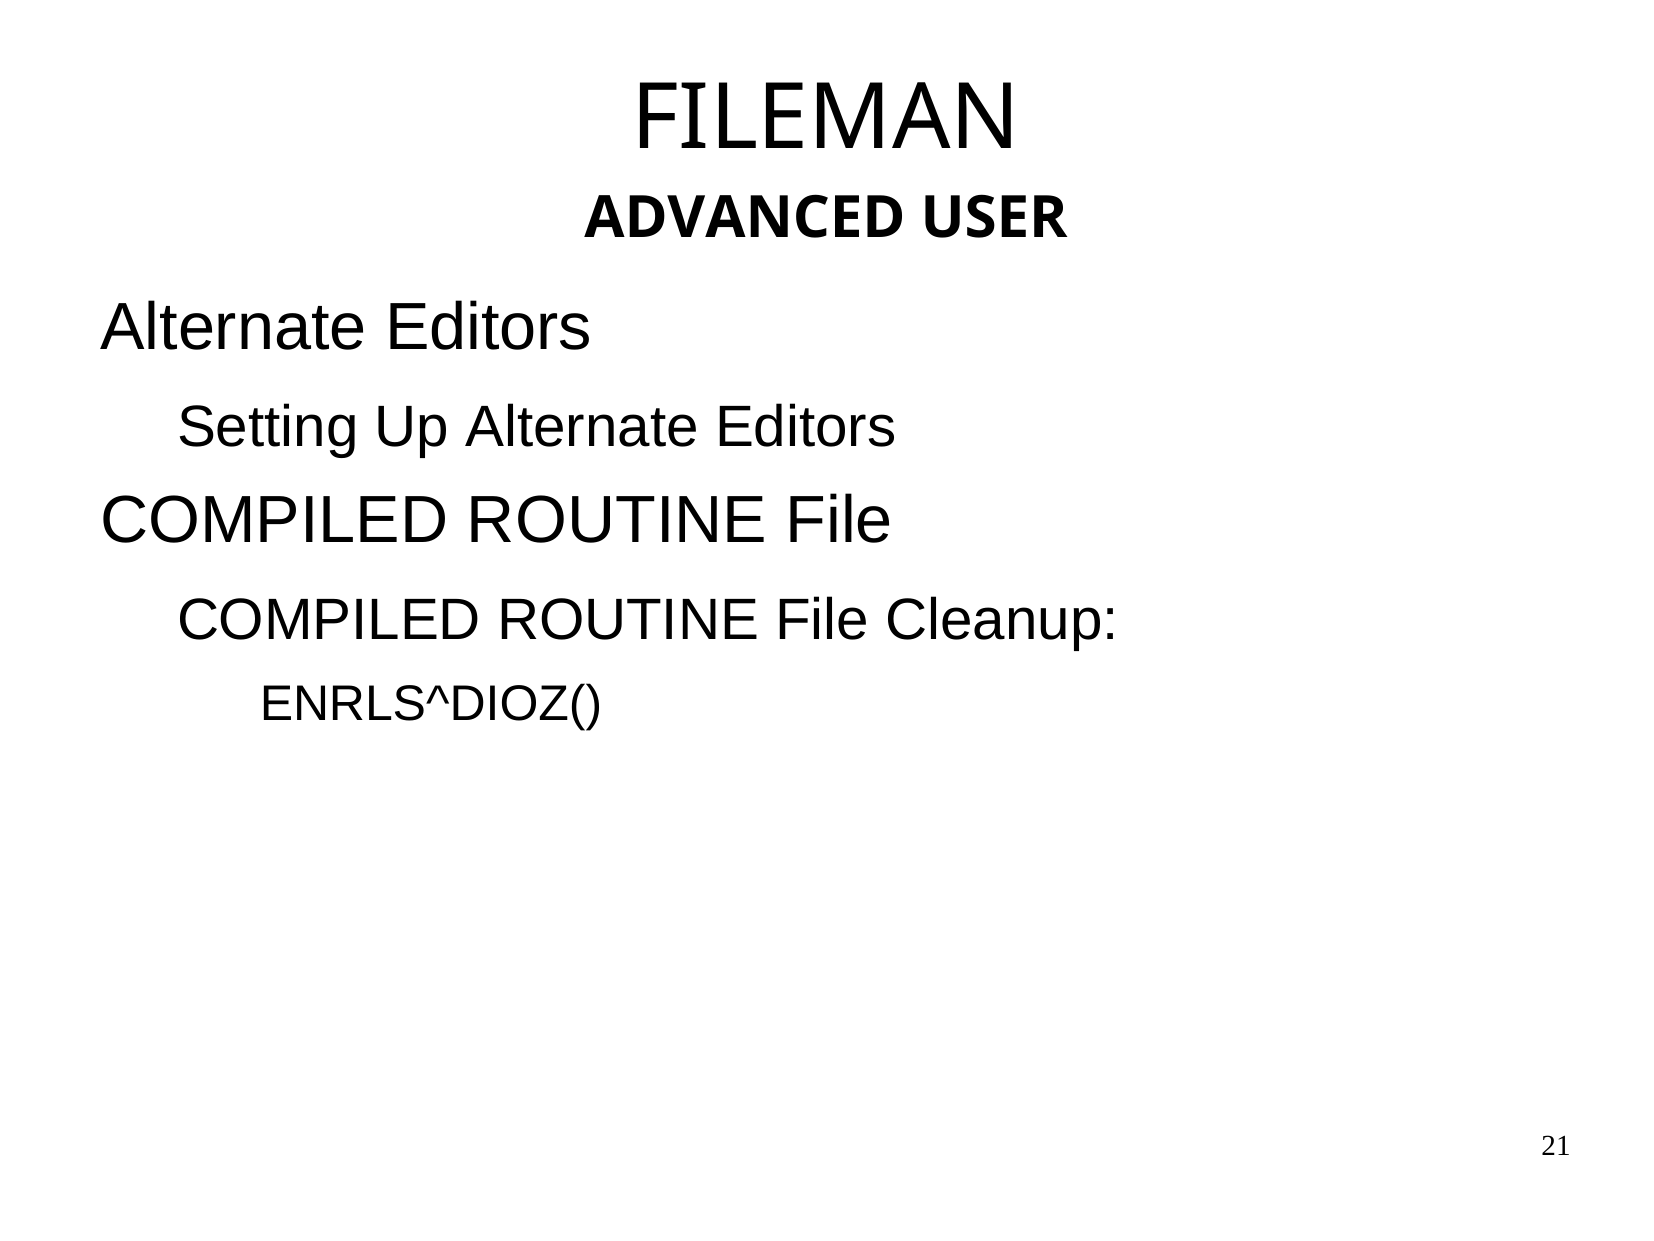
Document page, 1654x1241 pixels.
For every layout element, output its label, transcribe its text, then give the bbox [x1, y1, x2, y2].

title FILEMAN ADVANCED USER [82, 35, 1570, 270]
list Alternate Editors Setting Up Alternate Editors COMPILED ROUTINE File COMPILED ROUTINE File Cleanup: ENRLS^DIOZ() [82, 289, 1570, 1092]
